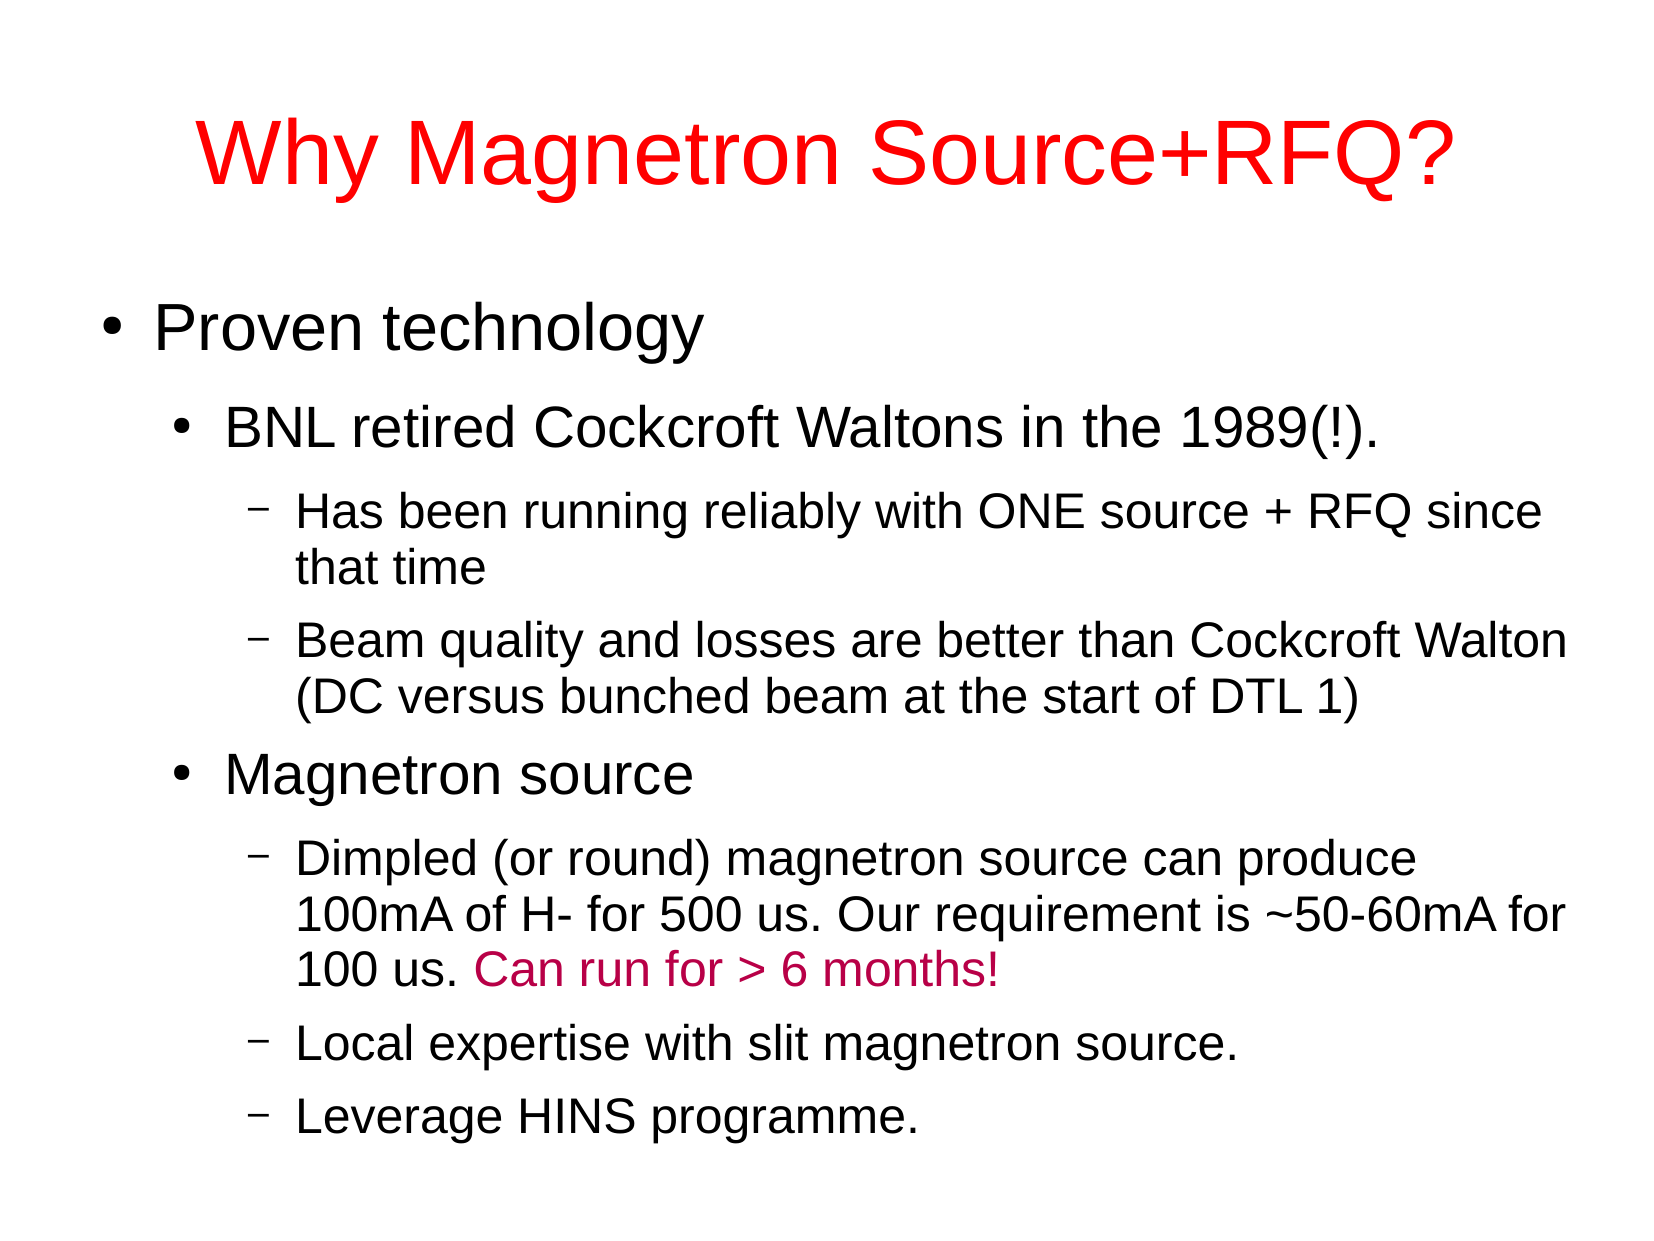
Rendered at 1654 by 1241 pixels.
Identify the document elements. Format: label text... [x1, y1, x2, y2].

title Why Magnetron Source+RFQ? [82, 56, 1571, 250]
list Proven technology BNL retired Cockcroft Waltons in the 1989(!). Has been running reliably with ONE source + RFQ since that time Beam quality and losses are better than Cockcroft Walton (DC versus bunched beam at the start of DTL 1) Magnetron source Dimpled (or round) magnetron source can produce 100mA of H- for 500 us. Our requirement is ~50-60mA for 100 us. Can run for > 6 months! Local expertise with slit magnetron source. Leverage HINS programme. [82, 290, 1571, 1145]
